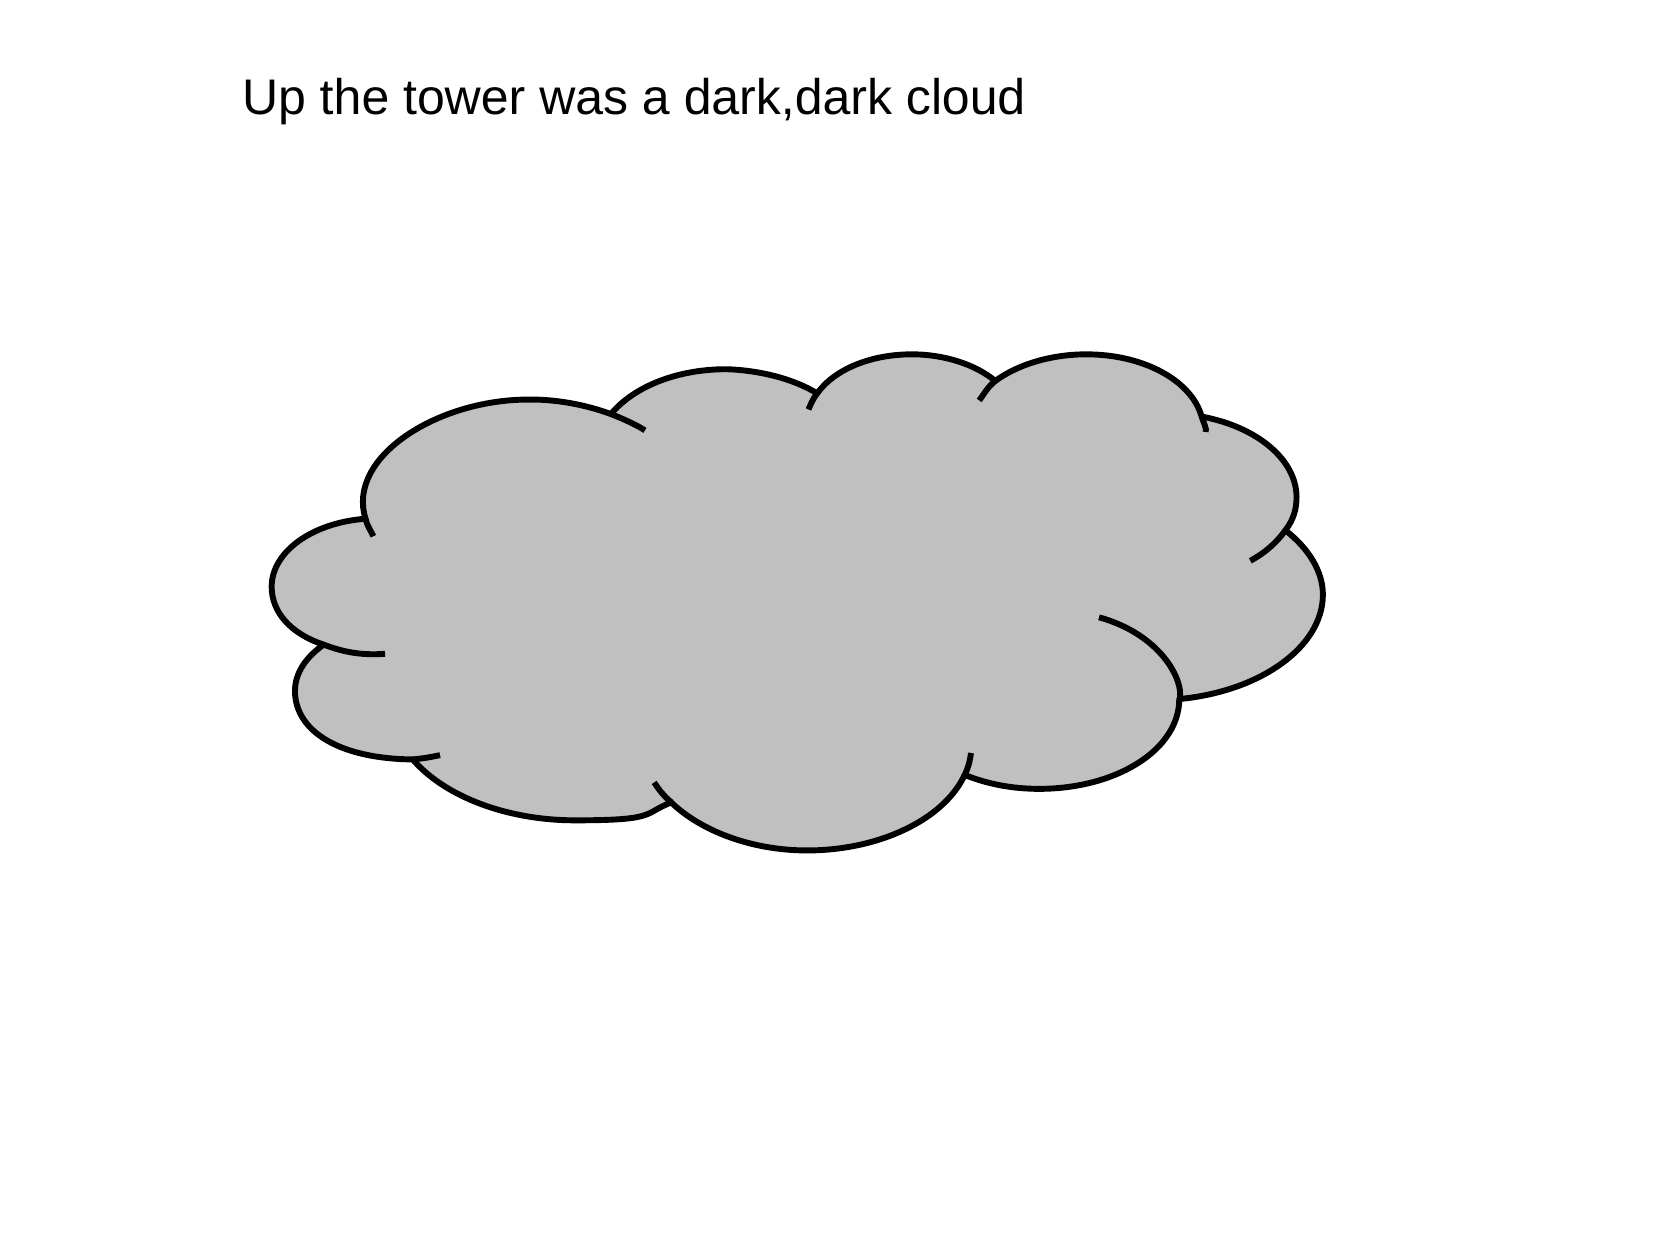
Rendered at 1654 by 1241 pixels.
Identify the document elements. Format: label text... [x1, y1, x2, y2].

text_box Up the tower was a dark,dark cloud [224, 59, 1264, 136]
text_box [271, 354, 1323, 851]
